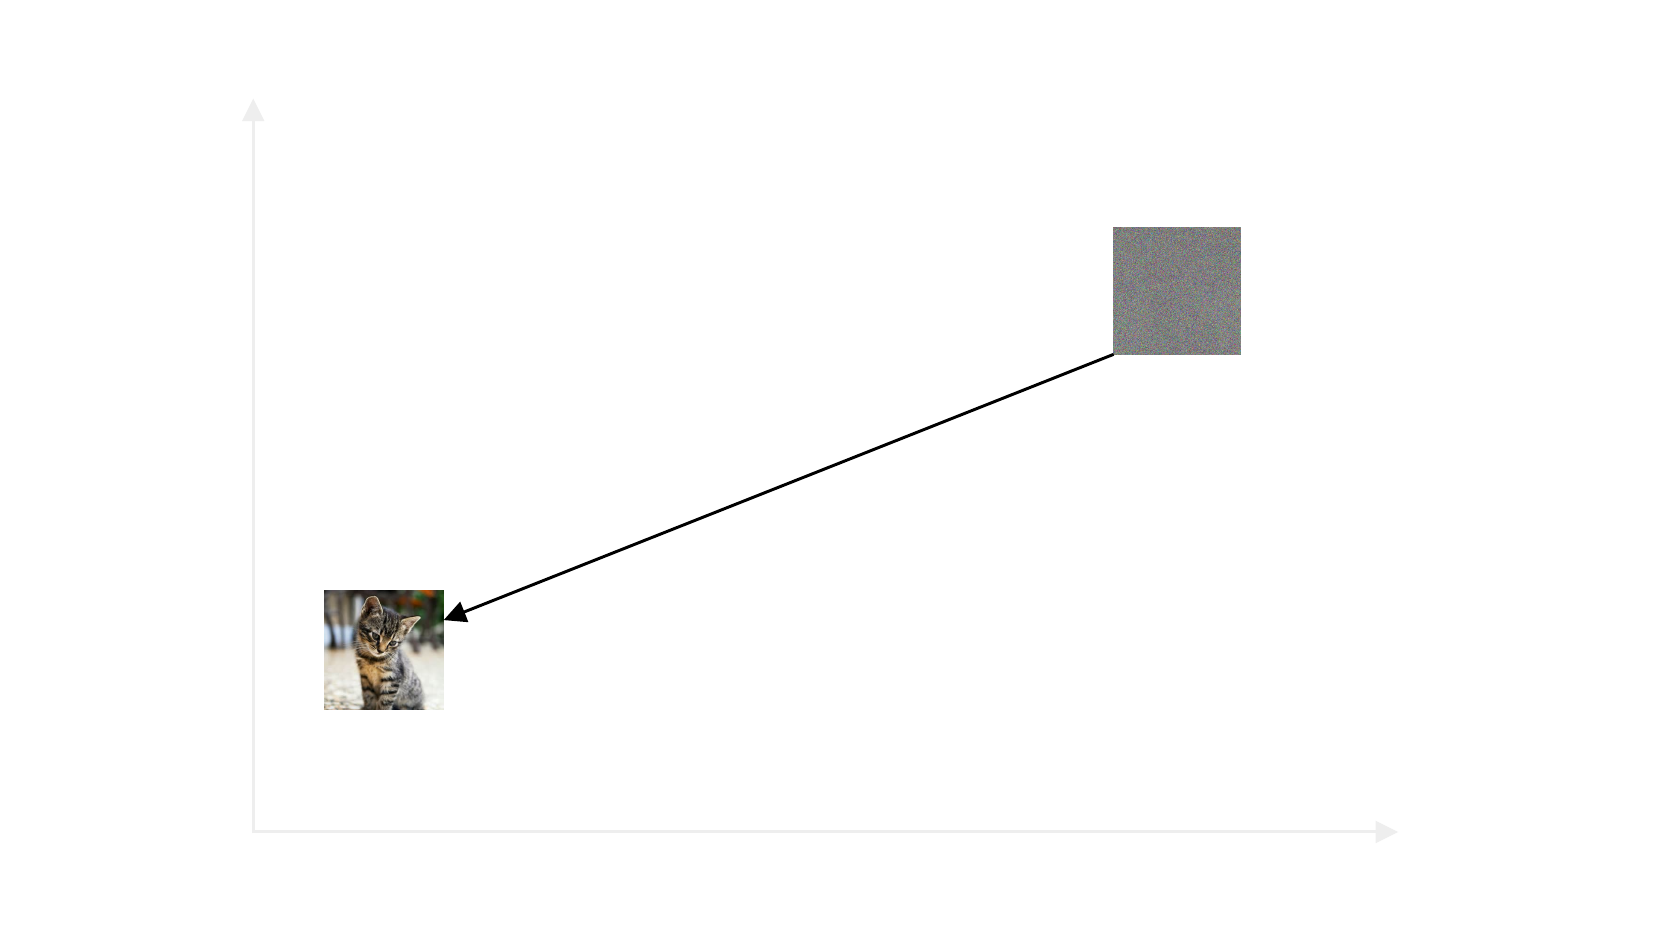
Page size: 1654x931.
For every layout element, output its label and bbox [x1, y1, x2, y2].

picture [324, 590, 444, 710]
picture [1113, 227, 1241, 355]
